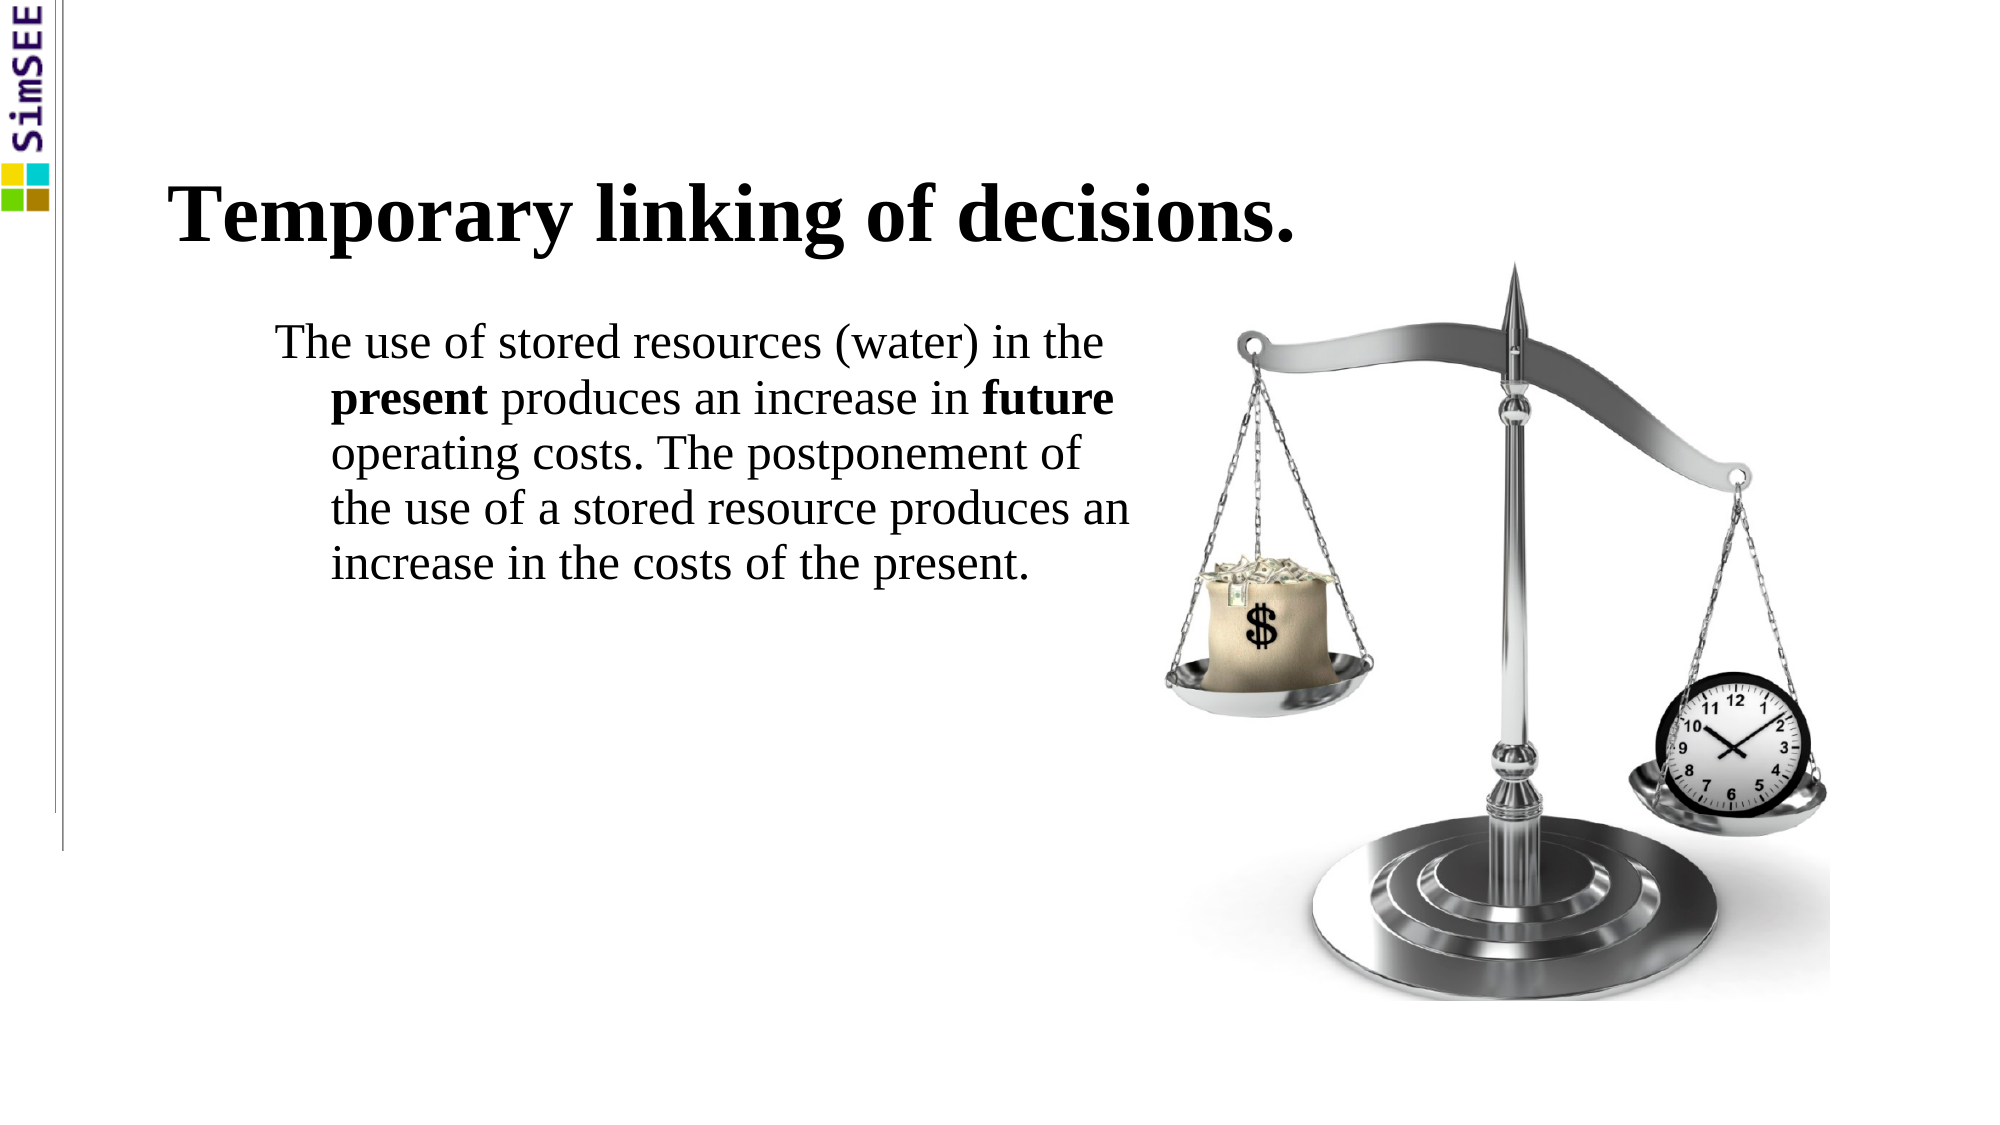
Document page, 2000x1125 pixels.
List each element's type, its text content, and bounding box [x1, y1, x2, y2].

picture [1157, 259, 1830, 1001]
title Temporary linking of decisions. [47, 145, 1418, 271]
picture [0, 5, 52, 154]
picture [0, 162, 47, 213]
text_box The use of stored resources (water) in the present produces an increase in future operating costs. The postponement of the use of a stored resource produces an increase in the costs of the present. [259, 307, 1152, 654]
